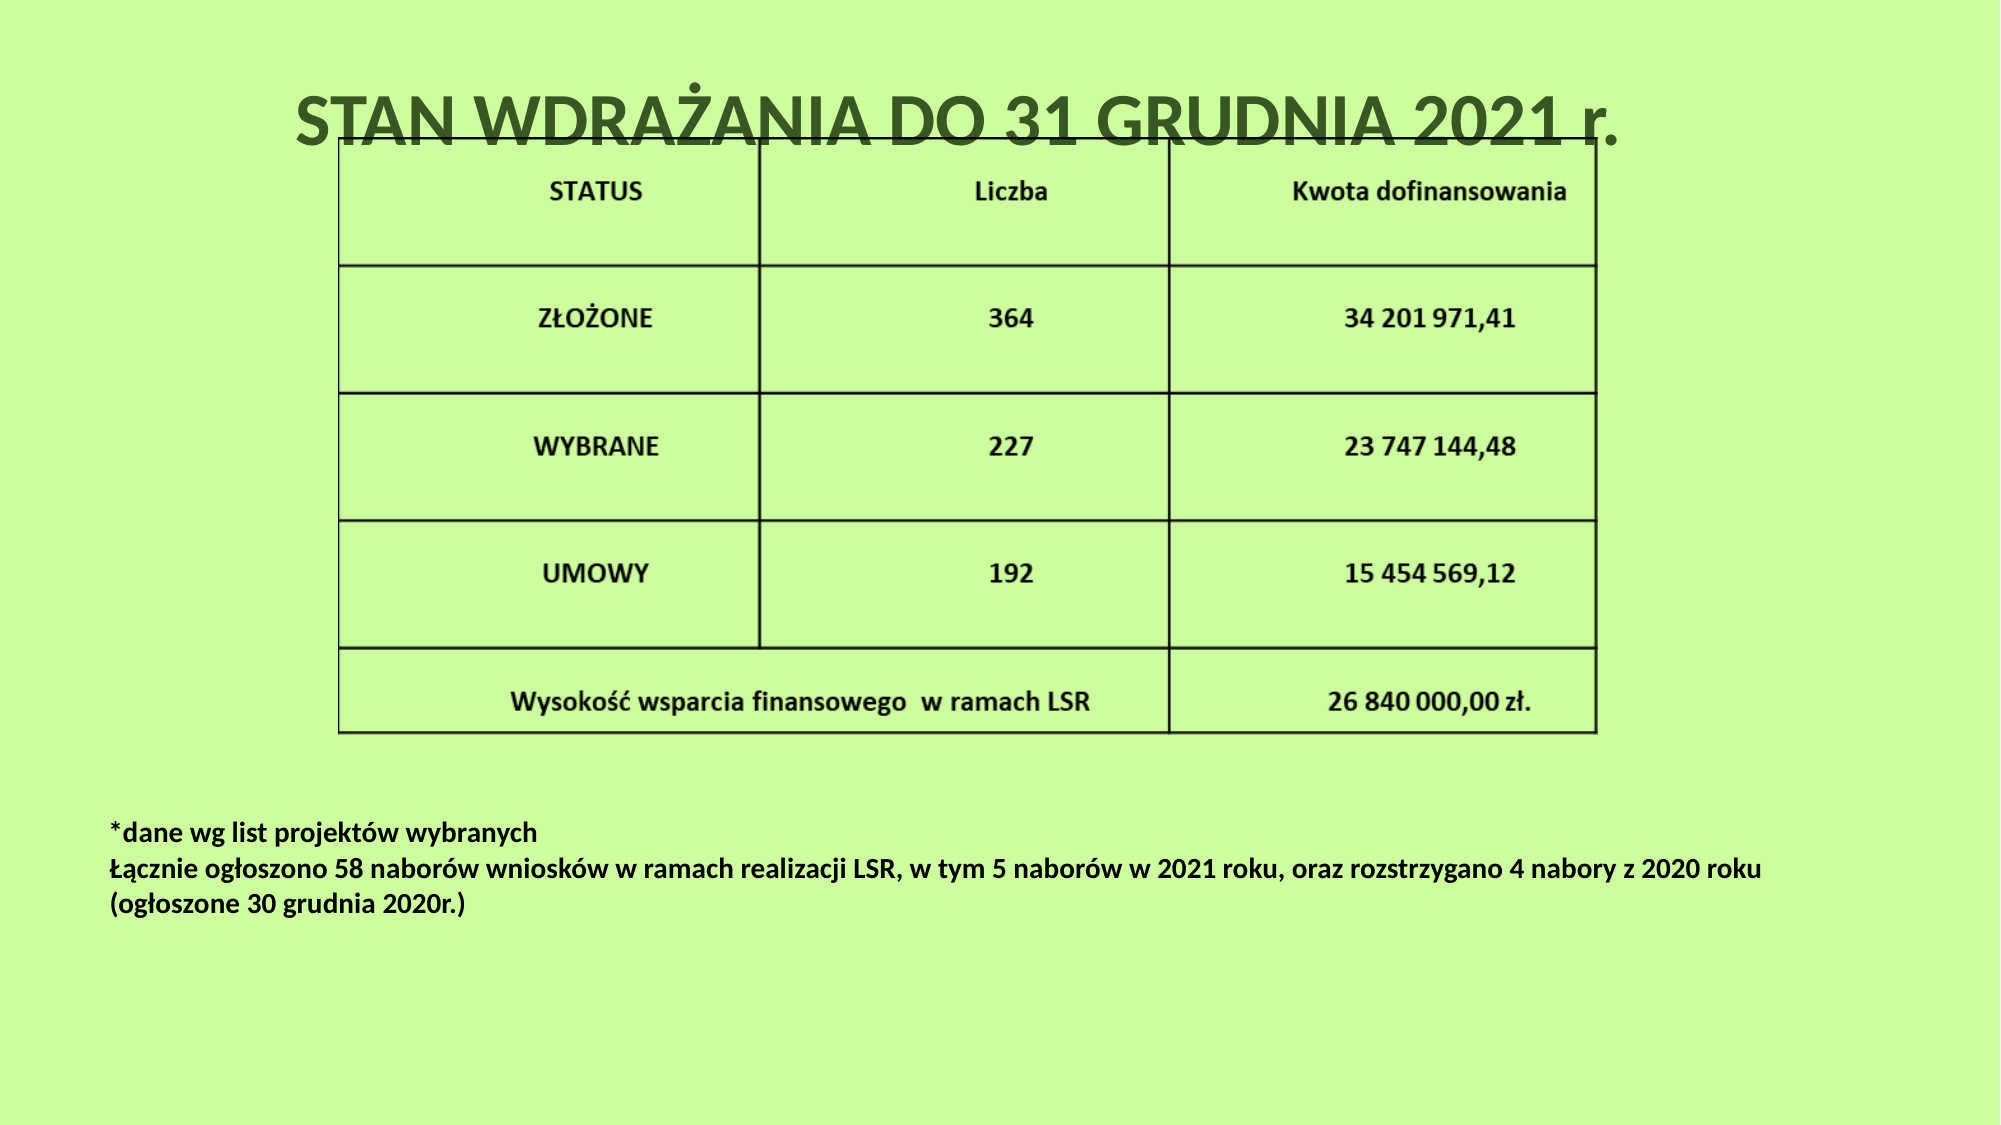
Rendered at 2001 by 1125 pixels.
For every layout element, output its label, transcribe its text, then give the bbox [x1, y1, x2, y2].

title STAN WDRAŻANIA DO 31 GRUDNIA 2021 r. [275, 63, 1661, 138]
picture [338, 137, 1598, 735]
text_box *dane wg list projektów wybranych Łącznie ogłoszono 58 naborów wniosków w ramach realizacji LSR, w tym 5 naborów w 2021 roku, oraz rozstrzygano 4 nabory z 2020 roku (ogłoszone 30 grudnia 2020r.) [19, 805, 1780, 928]
